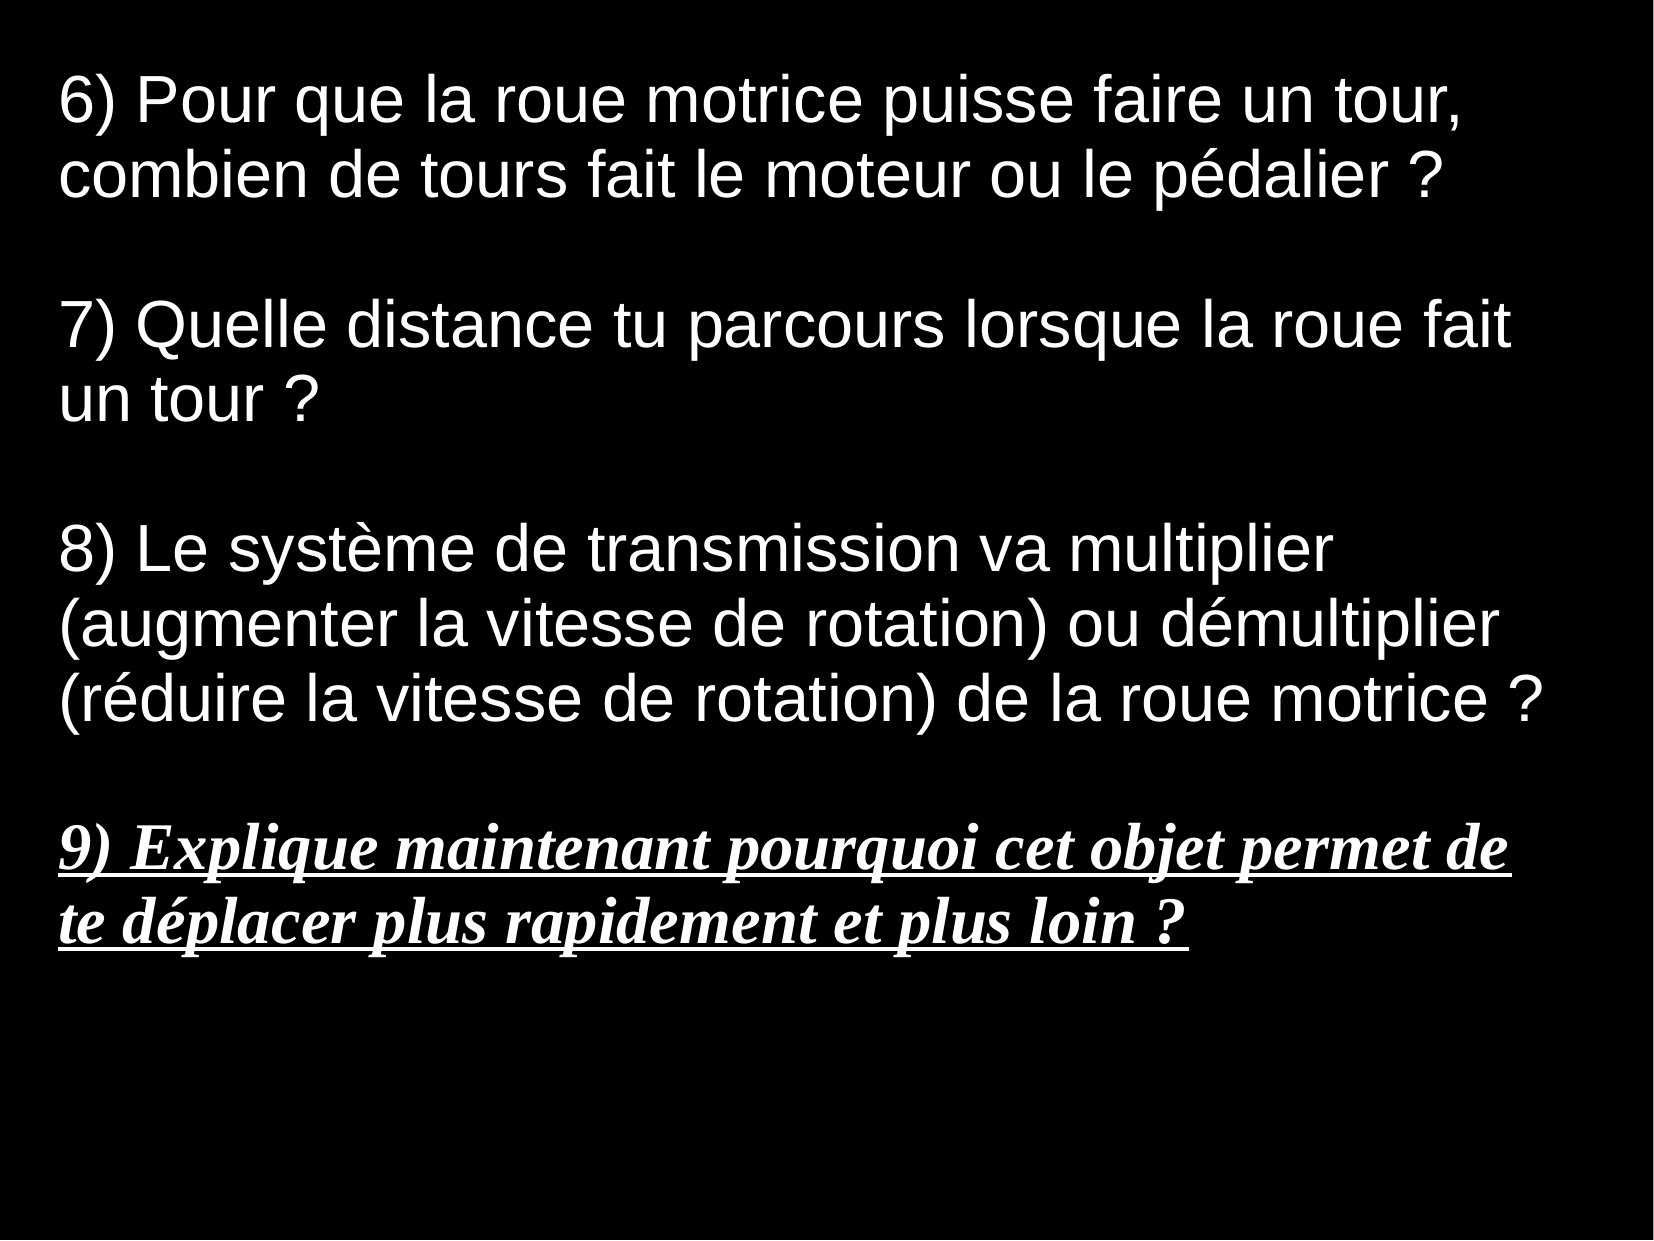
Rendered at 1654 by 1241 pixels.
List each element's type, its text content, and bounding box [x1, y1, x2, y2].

text_box 6) Pour que la roue motrice puisse faire un tour, combien de tours fait le moteur ou le pédalier ? 7) Quelle distance tu parcours lorsque la roue fait un tour ? 8) Le système de transmission va multiplier (augmenter la vitesse de rotation) ou démultiplier (réduire la vitesse de rotation) de la roue motrice ? 9) Explique maintenant pourquoi cet objet permet de te déplacer plus rapidement et plus loin ? [43, 54, 1586, 1241]
